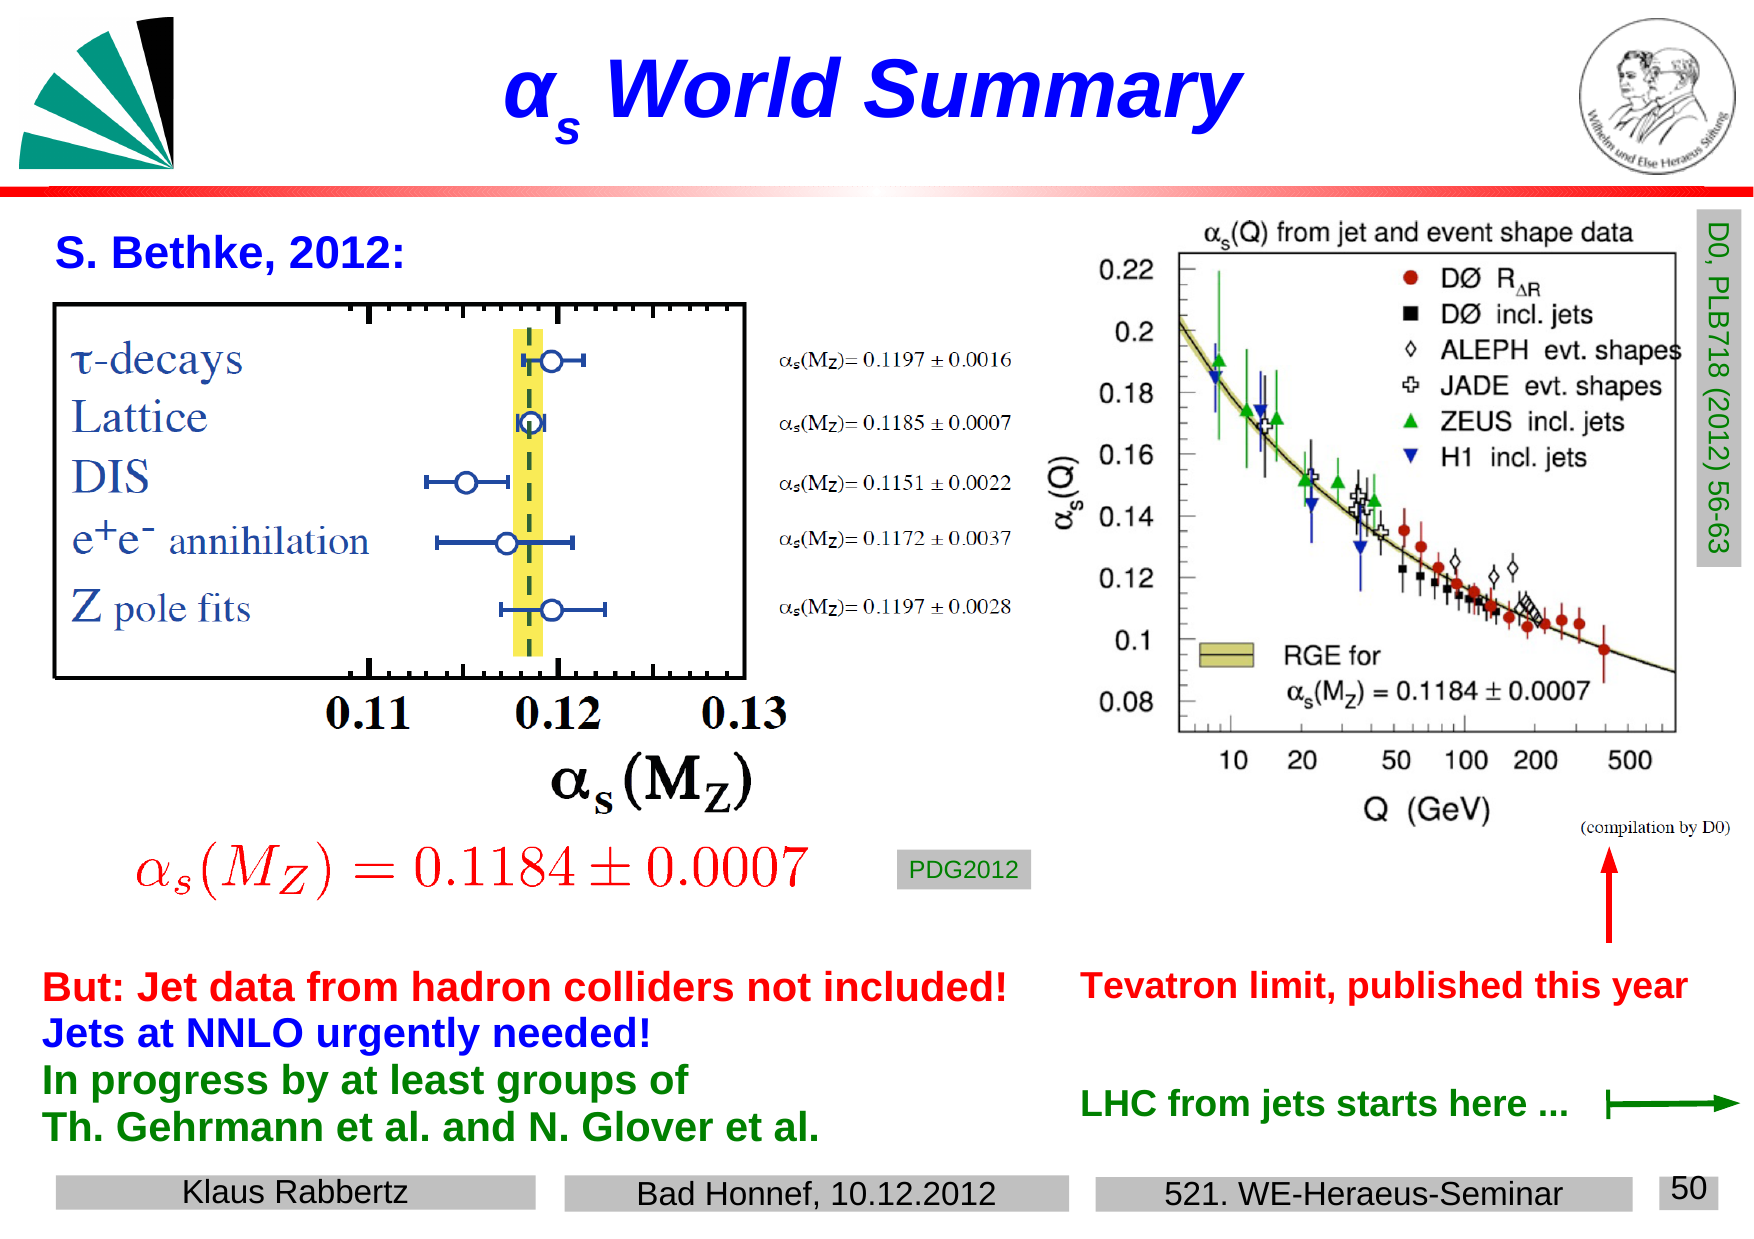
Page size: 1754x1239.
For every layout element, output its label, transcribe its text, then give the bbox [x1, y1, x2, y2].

text_box PDG2012 [897, 849, 1032, 890]
text_box Tevatron limit, published this year [1068, 958, 1701, 1013]
title αs World Summary [220, 16, 1525, 182]
text_box S. Bethke, 2012: [43, 221, 419, 285]
picture [19, 17, 174, 171]
text_box But: Jet data from hadron colliders not included! Jets at NNLO urgently needed! In progress by at least groups of Th. Gehrmann et al. and N. Glover et al. [30, 957, 1021, 1156]
picture [1579, 18, 1736, 175]
picture [33, 212, 1739, 905]
text_box D0, PLB718 (2012) 56-63 [1696, 209, 1742, 567]
text_box LHC from jets starts here ... [1068, 1076, 1582, 1131]
